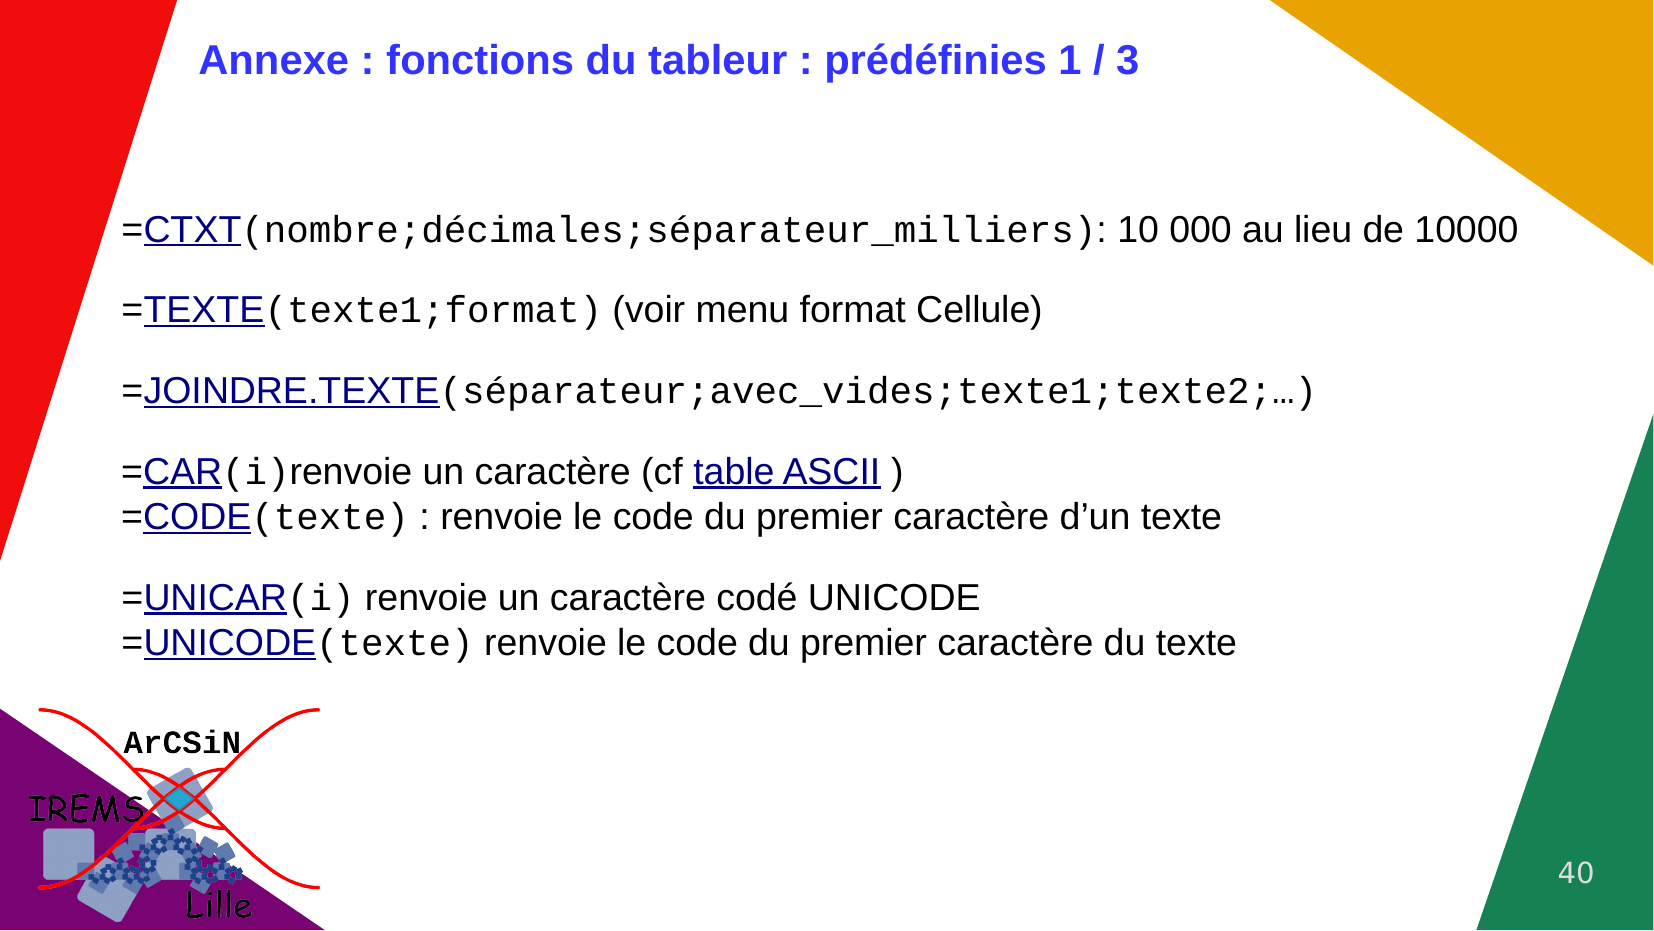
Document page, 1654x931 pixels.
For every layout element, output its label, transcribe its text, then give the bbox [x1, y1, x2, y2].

picture [29, 708, 320, 922]
text_box Annexe : fonctions du tableur : prédéfinies 1 / 3 [183, 29, 1304, 94]
text_box =CTXT(nombre;décimales;séparateur_milliers): 10 000 au lieu de 10000 =TEXTE(texte1;format) (voir menu format Cellule) =JOINDRE.TEXTE(séparateur;avec_vides;texte1;texte2;…) =CAR(i)renvoie un caractère (cf table ASCII ) =CODE(texte) : renvoie le code du premier caractère d’un texte =UNICAR(i) renvoie un caractère codé UNICODE =UNICODE(texte) renvoie le code du premier caractère du texte [106, 200, 1535, 675]
